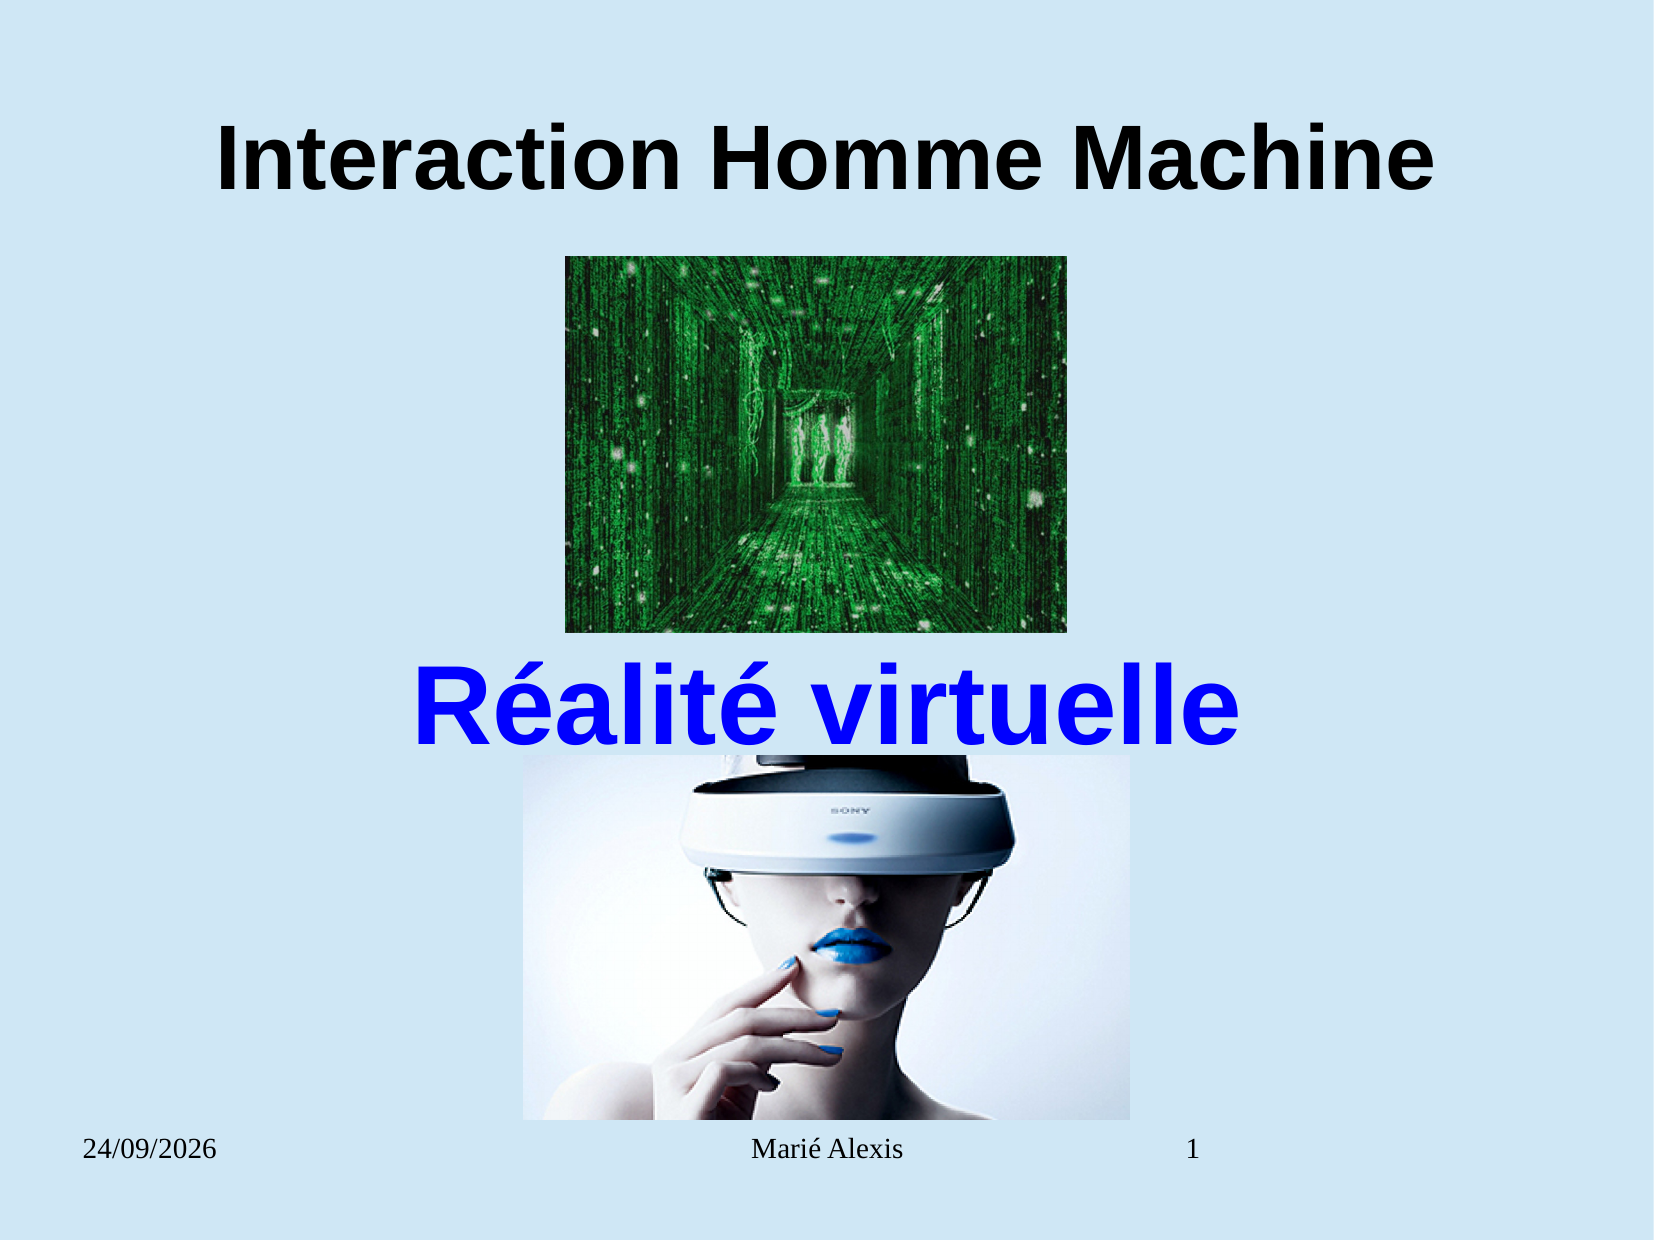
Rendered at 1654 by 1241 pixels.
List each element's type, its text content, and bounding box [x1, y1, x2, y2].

text_box [1185, 1129, 1571, 1216]
text_box Marié Alexis [565, 1129, 1090, 1216]
picture [523, 755, 1130, 1120]
text_box [82, 1129, 468, 1216]
picture [565, 256, 1067, 633]
title Interaction Homme Machine [82, 49, 1571, 257]
subtitle Réalité virtuelle [82, 290, 1571, 1109]
